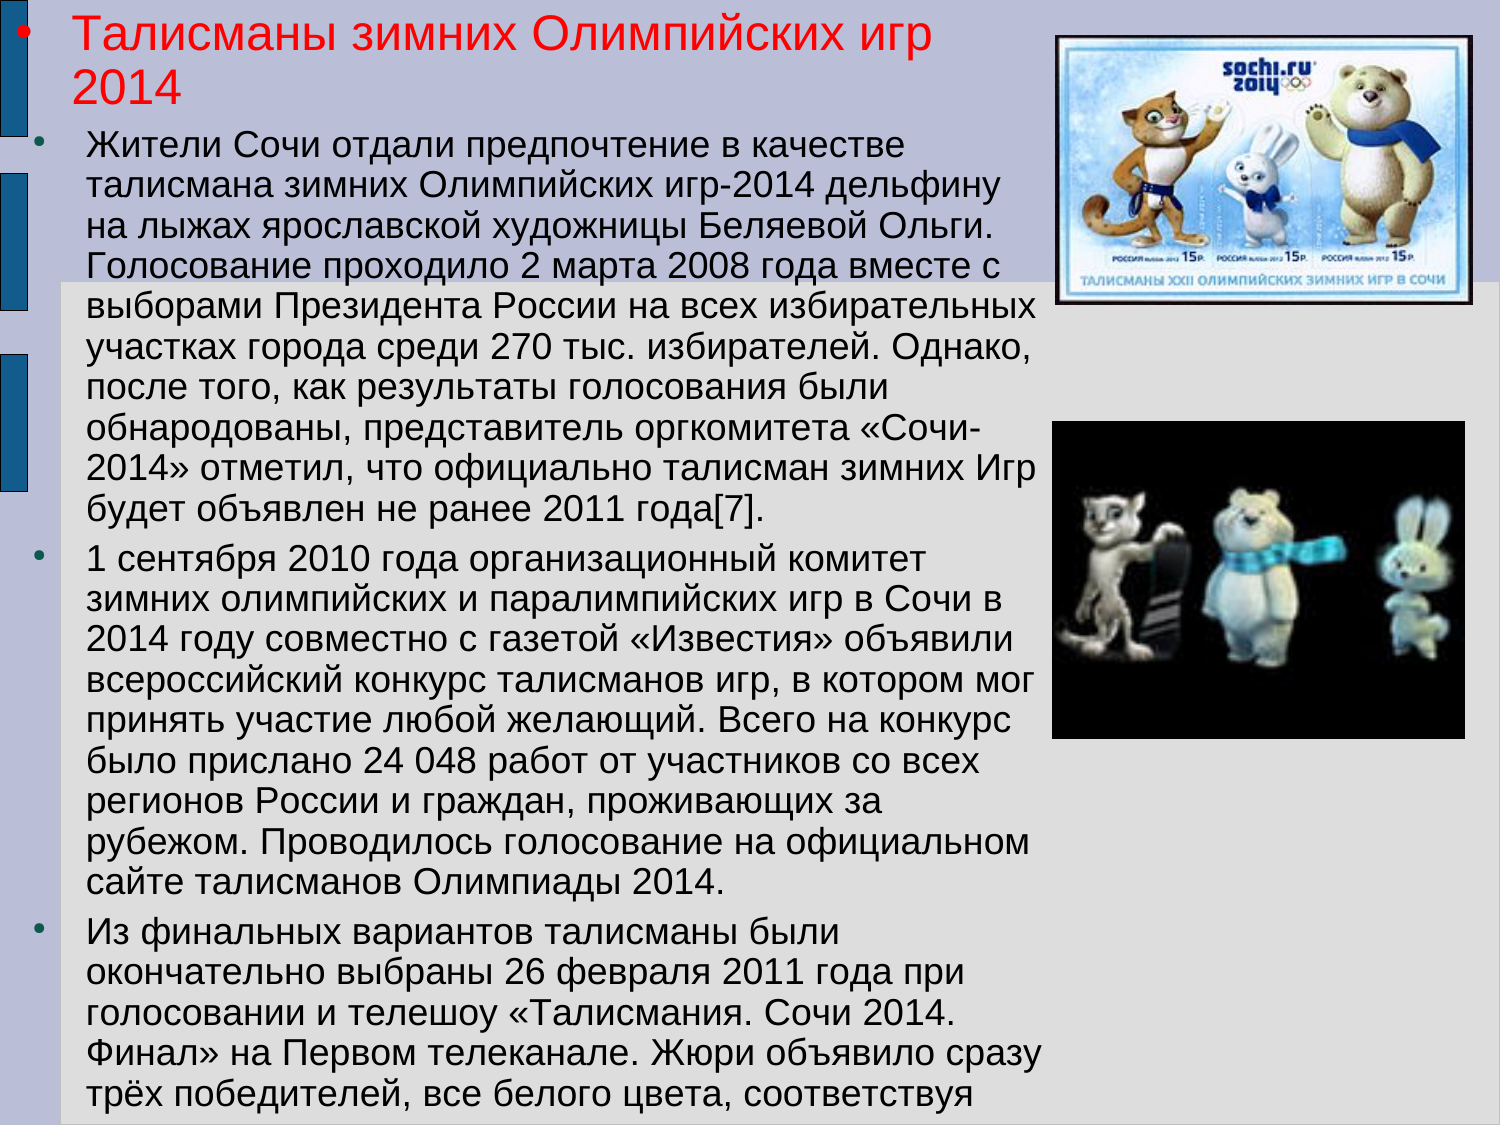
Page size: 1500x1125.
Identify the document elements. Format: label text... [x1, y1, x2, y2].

picture [1052, 421, 1465, 739]
picture [1055, 35, 1473, 305]
list Талисманы зимних Олимпийских игр 2014 Жители Сочи отдали предпочтение в качестве талисмана зимних Олимпийских игр-2014 дельфину на лыжах ярославской художницы Беляевой Ольги. Голосование проходило 2 марта 2008 года вместе с выборами Президента России на всех избирательных участках города среди 270 тыс. избирателей. Однако, после того, как результаты голосования были обнародованы, представитель оргкомитета «Сочи-2014» отметил, что официально талисман зимних Игр будет объявлен не ранее 2011 года[7]. 1 сентября 2010 года организационный комитет зимних олимпийских и паралимпийских игр в Сочи в 2014 году совместно с газетой «Известия» объявили всероссийский конкурс талисманов игр, в котором мог принять участие любой желающий. Всего на конкурс было прислано 24 048 работ от участников со всех регионов России и граждан, проживающих за рубежом. Проводилось голосование на официальном сайте талисманов Олимпиады 2014. Из финальных вариантов талисманы были окончательно выбраны 26 февраля 2011 года при голосовании и телешоу «Талисмания. Сочи 2014. Финал» на Первом телеканале. Жюри объявило сразу трёх победителей, все белого цвета, соответствуя зимнему характеру олимпиады, которые и стали талисманами[10]: Белый мишка, Леопард, Зайка. [0, 0, 1067, 1125]
